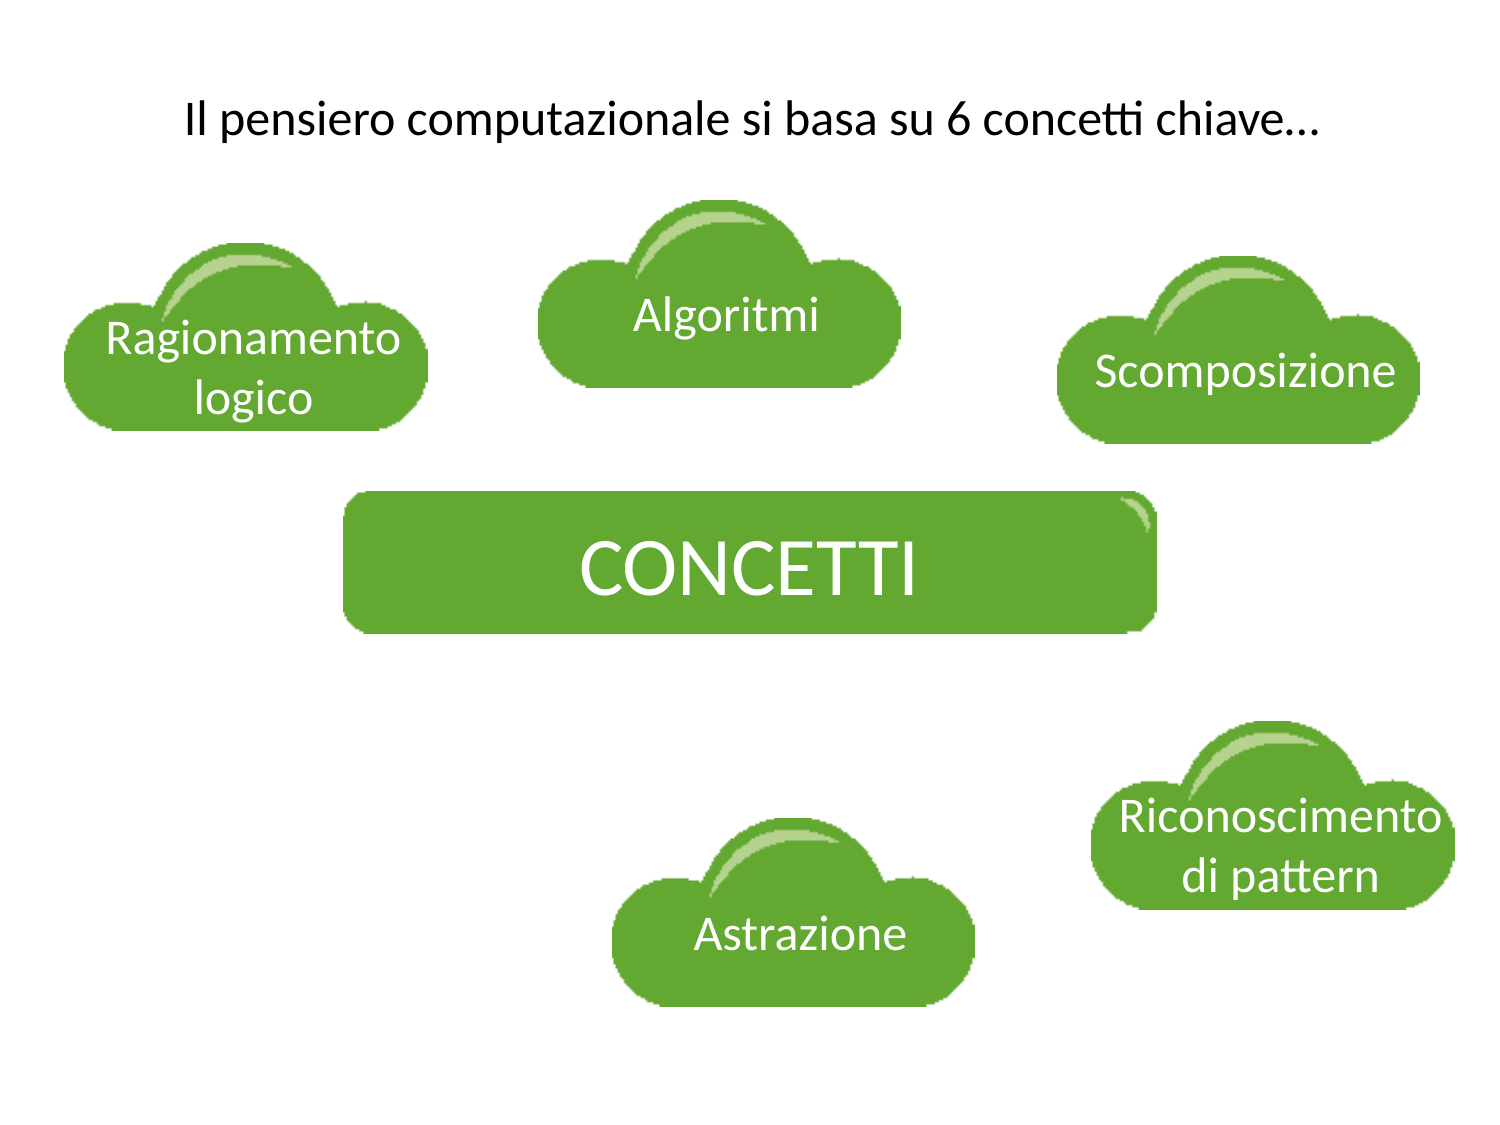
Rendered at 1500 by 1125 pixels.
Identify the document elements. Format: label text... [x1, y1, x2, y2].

text_box Ragionamento logico [90, 296, 417, 432]
picture [538, 200, 901, 388]
picture [1057, 256, 1420, 444]
picture [612, 818, 975, 1007]
picture [64, 243, 428, 431]
text_box Scomposizione [1079, 329, 1412, 405]
text_box Riconoscimento di pattern [1103, 775, 1458, 910]
text_box Algoritmi [618, 274, 836, 349]
picture [343, 491, 1157, 634]
list Il pensiero computazionale si basa su 6 concetti chiave… [76, 78, 1427, 190]
picture [1091, 721, 1455, 910]
text_box CONCETTI [564, 504, 936, 620]
text_box Astrazione [678, 892, 923, 968]
